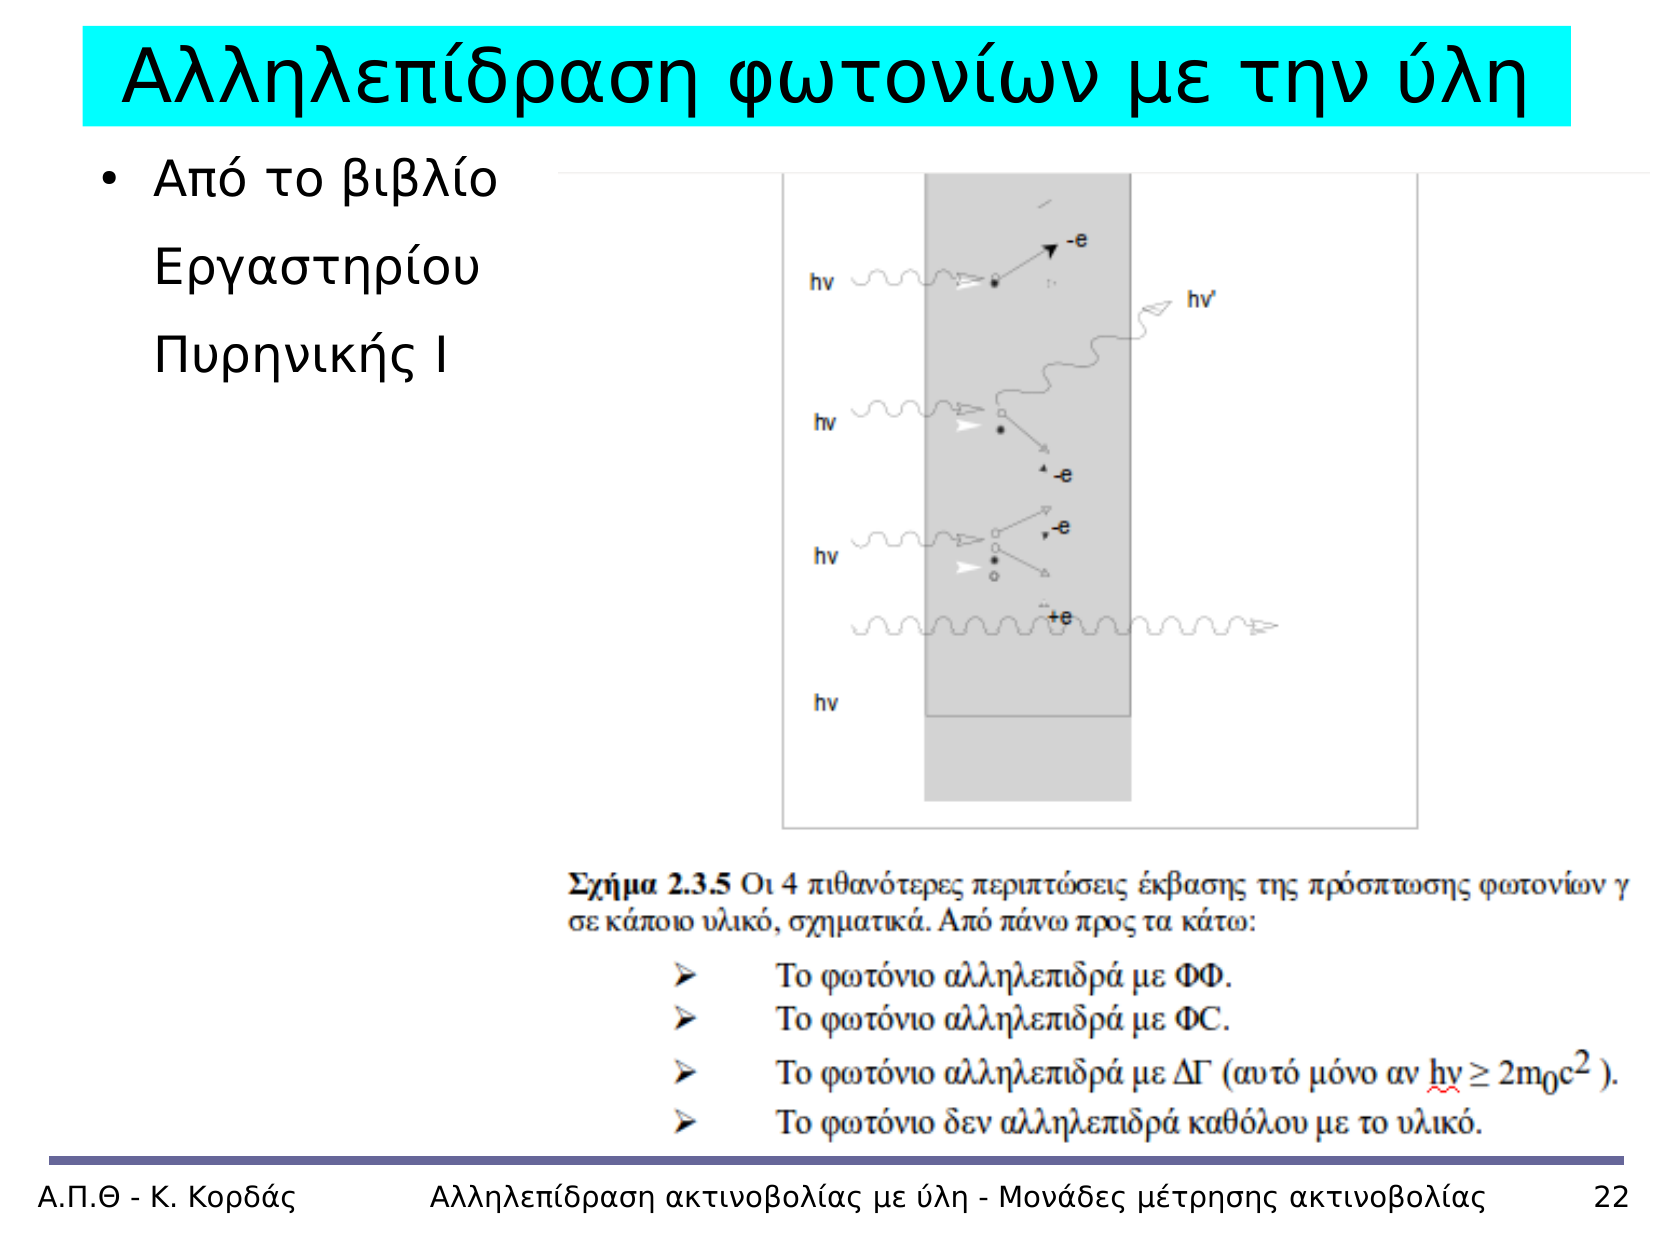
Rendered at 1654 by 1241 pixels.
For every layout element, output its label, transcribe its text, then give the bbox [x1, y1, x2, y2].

title Αλληλεπίδραση φωτονίων με την ύλη [82, 25, 1571, 127]
list Από το βιβλίο Εργαστηρίου Πυρηνικής Ι [82, 150, 1571, 1127]
picture [558, 172, 1650, 1145]
